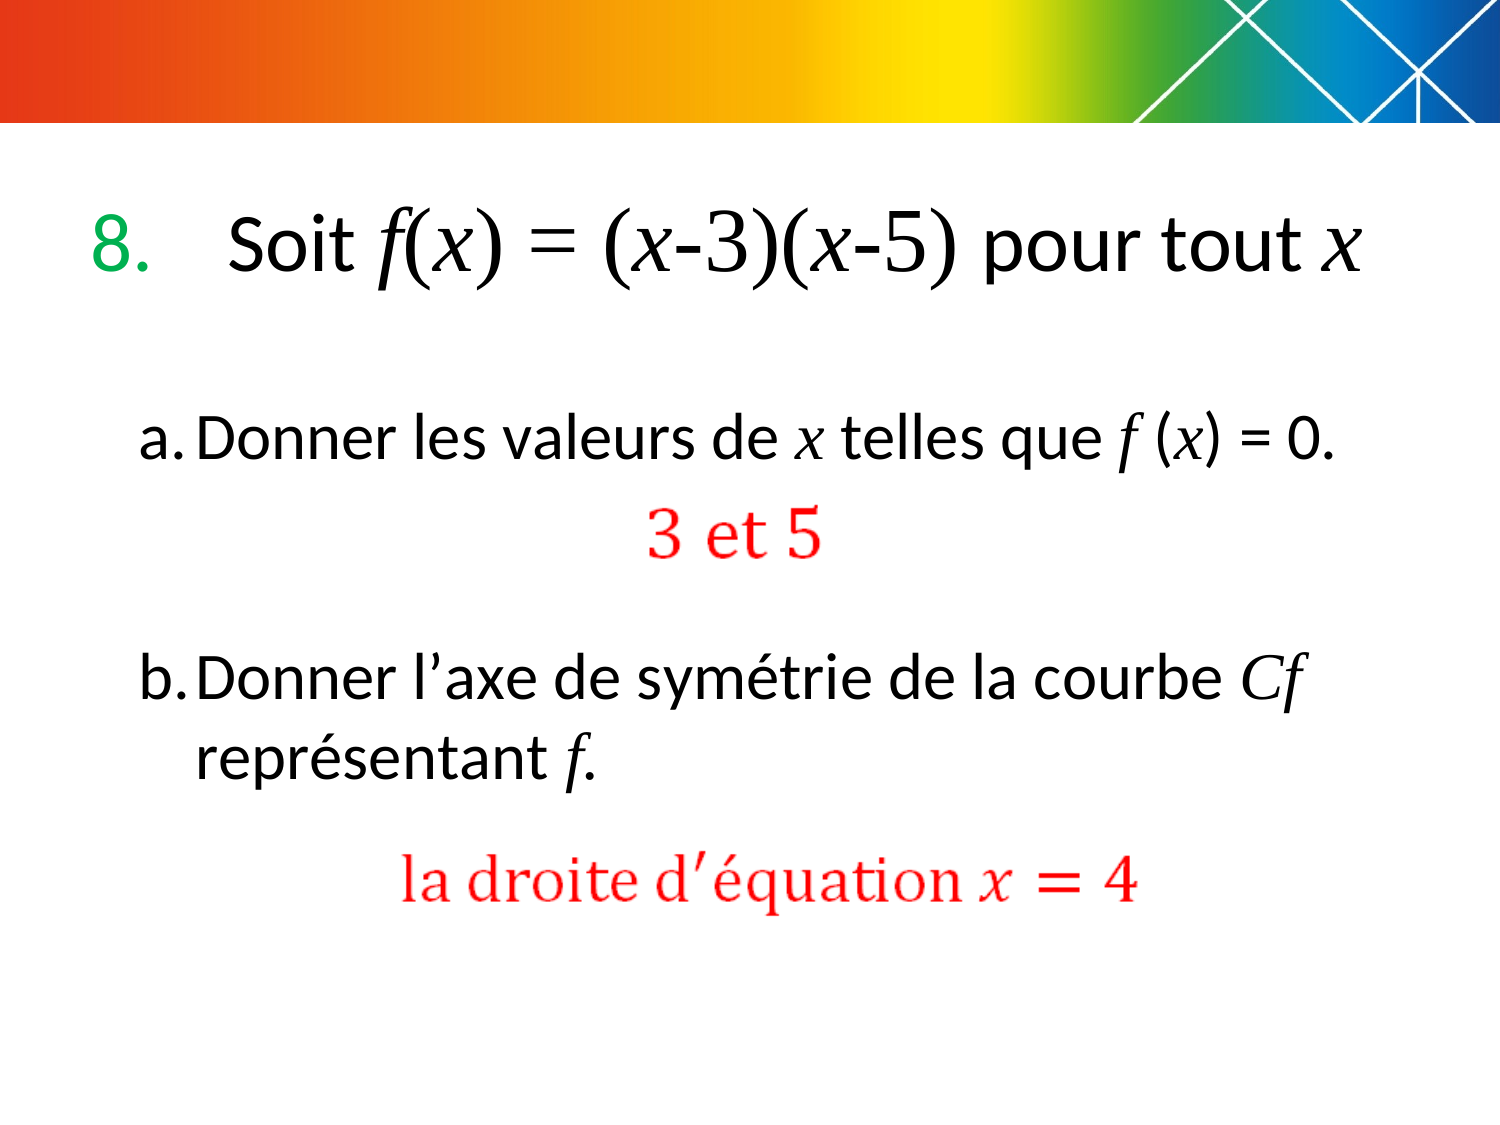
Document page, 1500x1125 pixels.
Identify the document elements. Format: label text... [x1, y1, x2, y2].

picture [631, 491, 851, 578]
title Soit f(x) = (x-3)(x-5) pour tout x [75, 163, 1426, 305]
picture [383, 834, 1166, 924]
picture [1340, 0, 1500, 123]
text_box Donner les valeurs de x telles que f (x) = 0. Donner l’axe de symétrie de la courbe Cf représentant f. [123, 385, 1377, 801]
picture [0, 0, 1359, 123]
